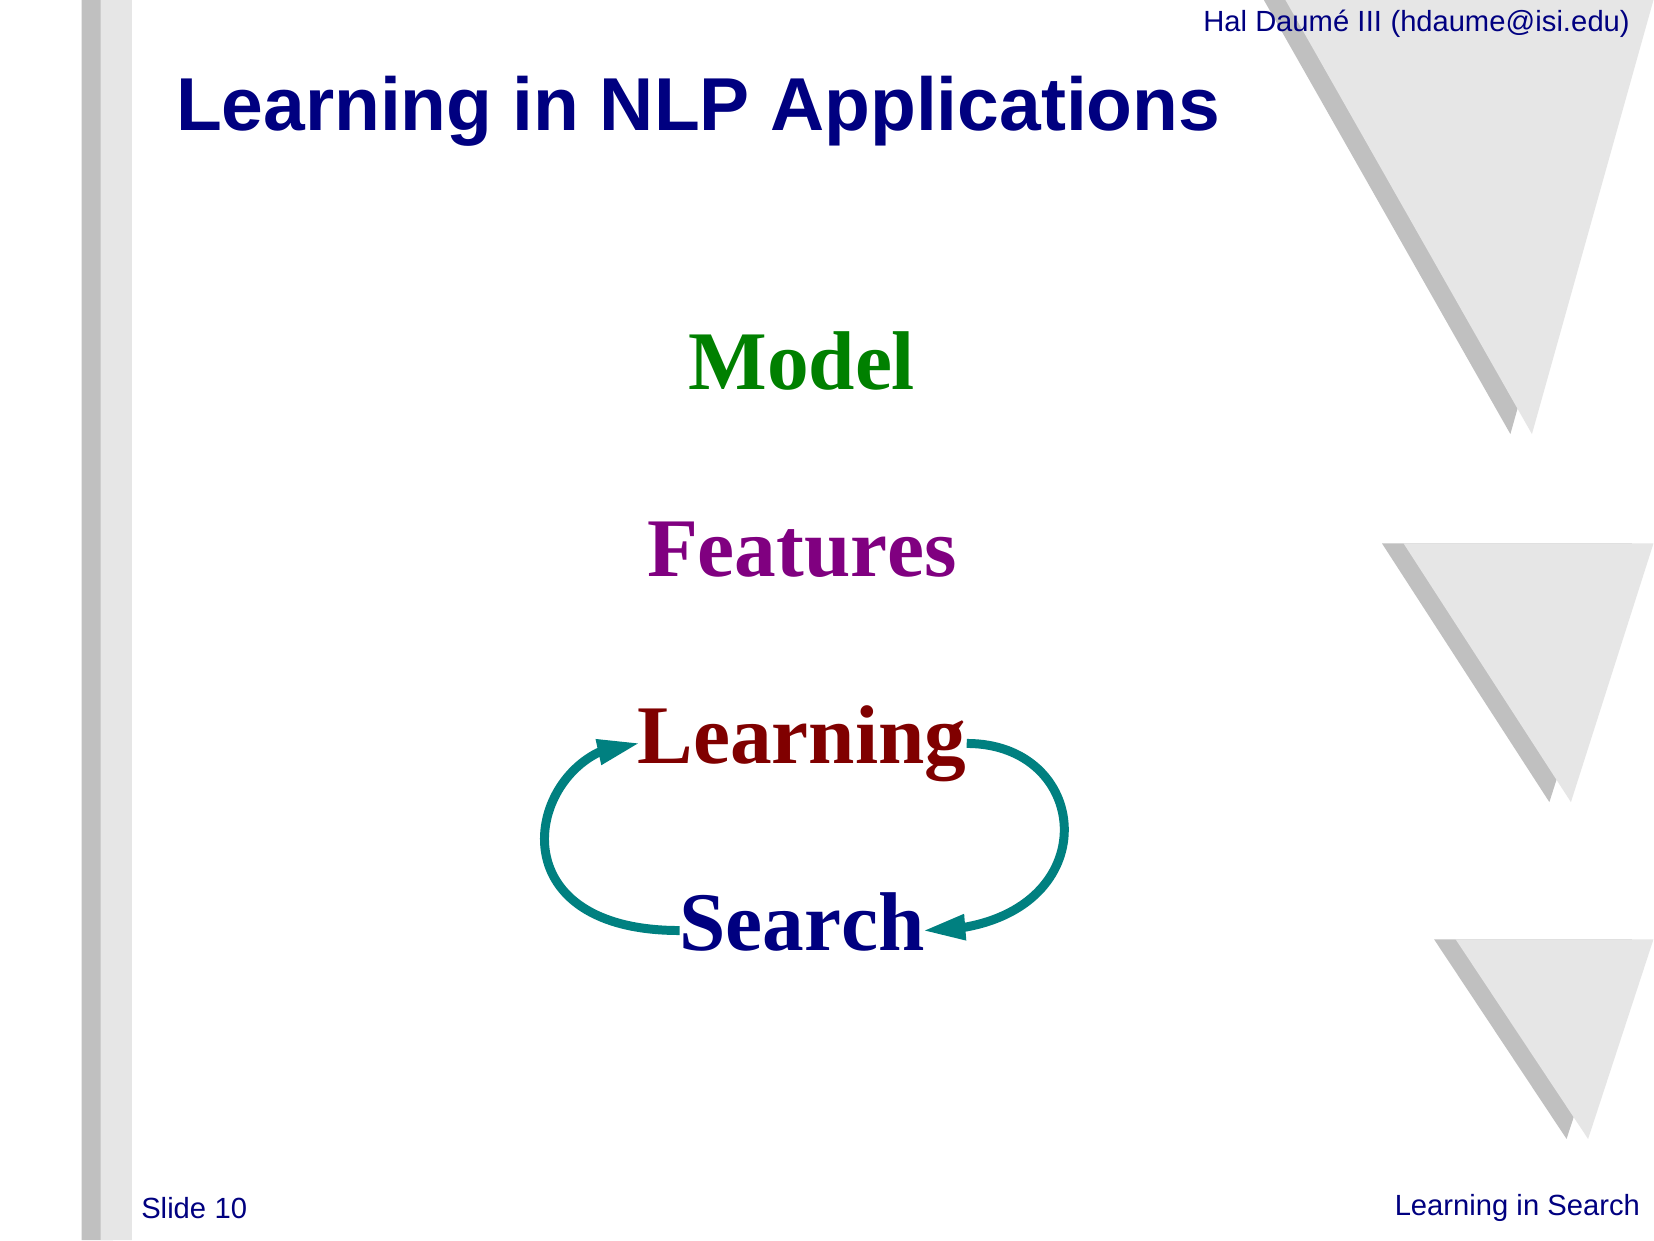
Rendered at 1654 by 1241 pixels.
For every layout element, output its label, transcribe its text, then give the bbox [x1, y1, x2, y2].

text_box Search [679, 876, 925, 985]
text_box Features [647, 502, 958, 611]
title Learning in NLP Applications [176, 44, 1509, 166]
text_box Learning [637, 689, 967, 798]
text_box Model [688, 315, 916, 424]
